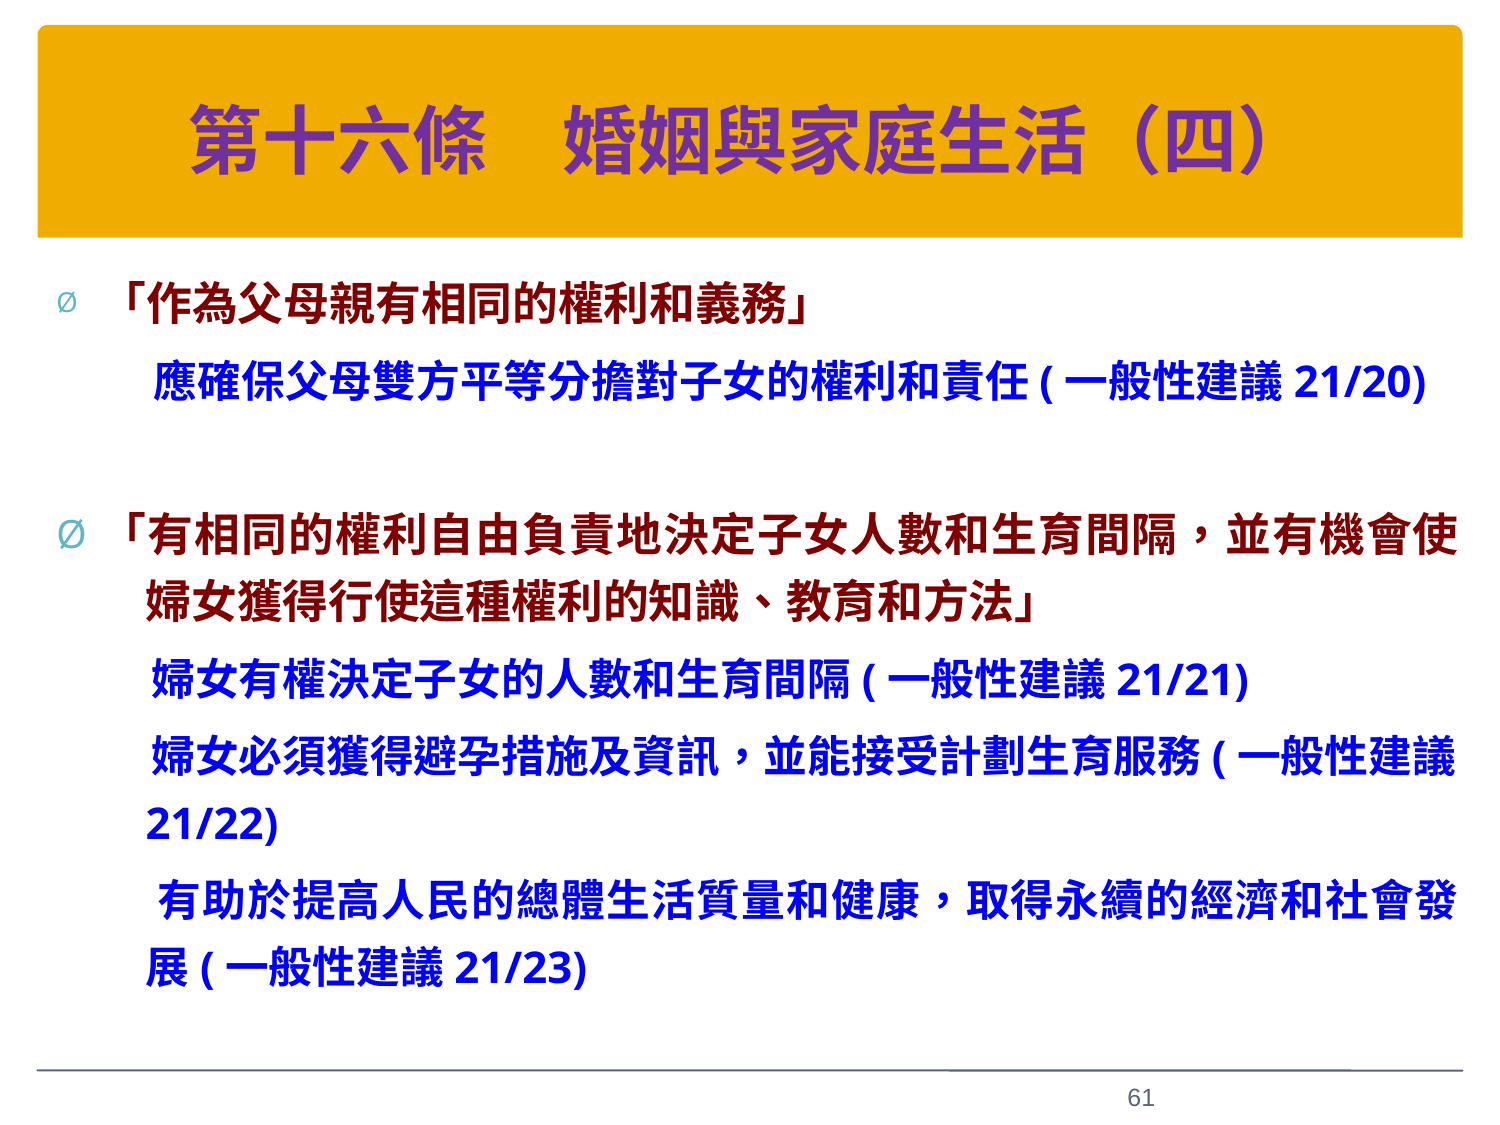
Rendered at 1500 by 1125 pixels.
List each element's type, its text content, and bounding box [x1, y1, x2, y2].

title 第十六條 婚姻與家庭生活（四） [50, 45, 1451, 233]
list 「作為父母親有相同的權利和義務」 應確保父母雙方平等分擔對子女的權利和責任(一般性建議21/20) 「有相同的權利自由負責地決定子女人數和生育間隔，並有機會使婦女獲得行使這種權利的知識、教育和方法」 婦女有權決定子女的人數和生育間隔(一般性建議21/21) 婦女必須獲得避孕措施及資訊，並能接受計劃生育服務(一般性建議21/22) 有助於提高人民的總體生活質量和健康，取得永續的經濟和社會發展(一般性建議21/23) [41, 255, 1474, 1083]
text_box <編號> [1112, 1069, 1463, 1123]
